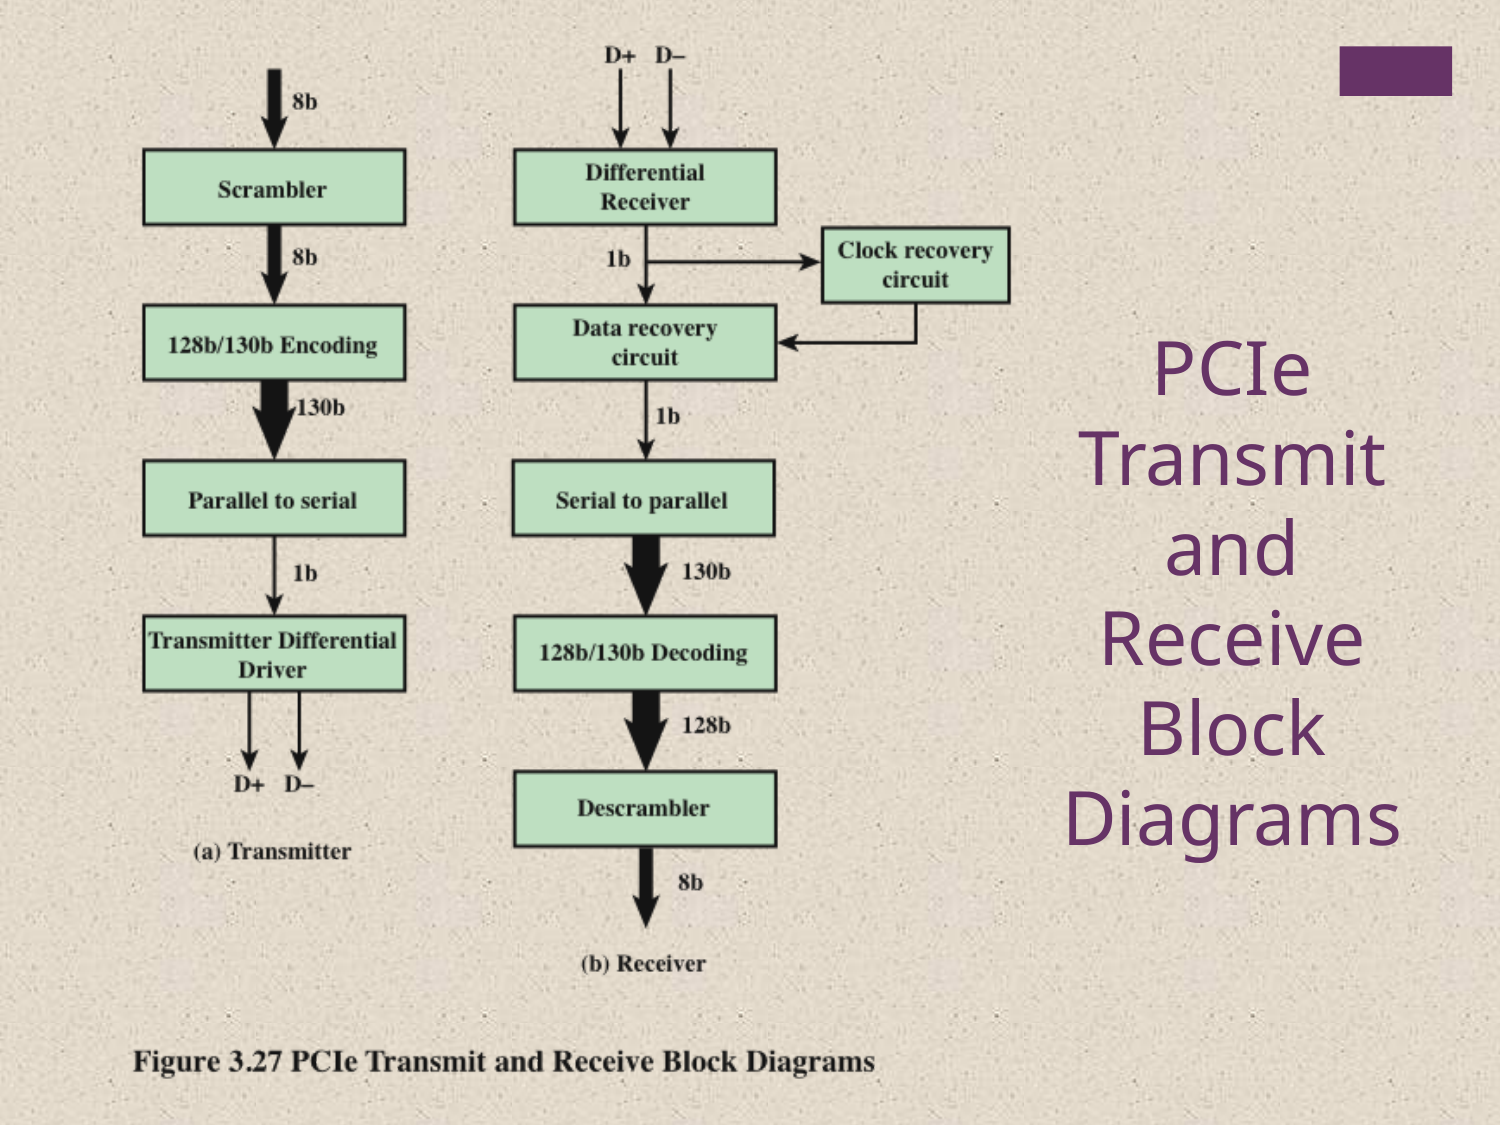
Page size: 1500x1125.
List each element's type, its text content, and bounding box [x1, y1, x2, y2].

title PCIe Transmit and Receive Block Diagrams [1057, 312, 1453, 521]
picture [0, 0, 1500, 1125]
